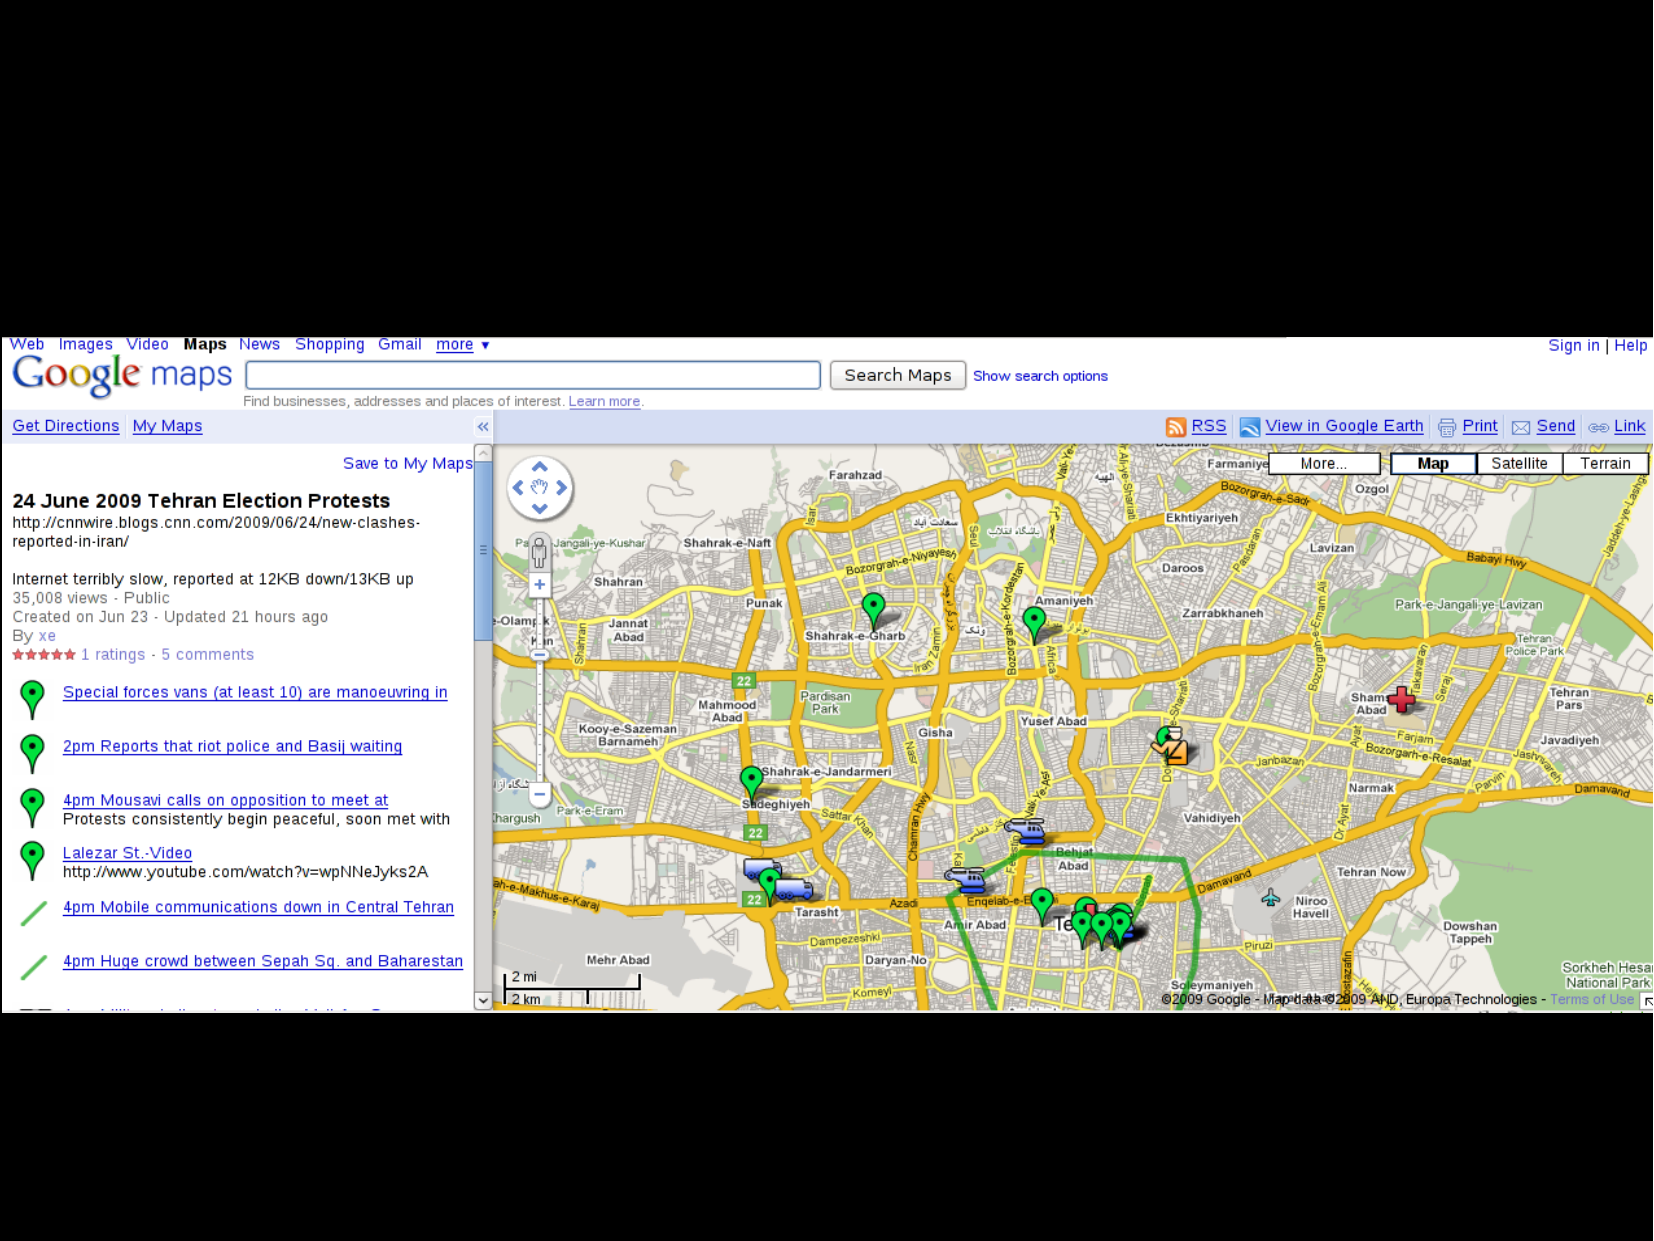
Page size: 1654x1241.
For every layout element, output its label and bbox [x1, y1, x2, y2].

picture [2, 337, 1653, 1013]
